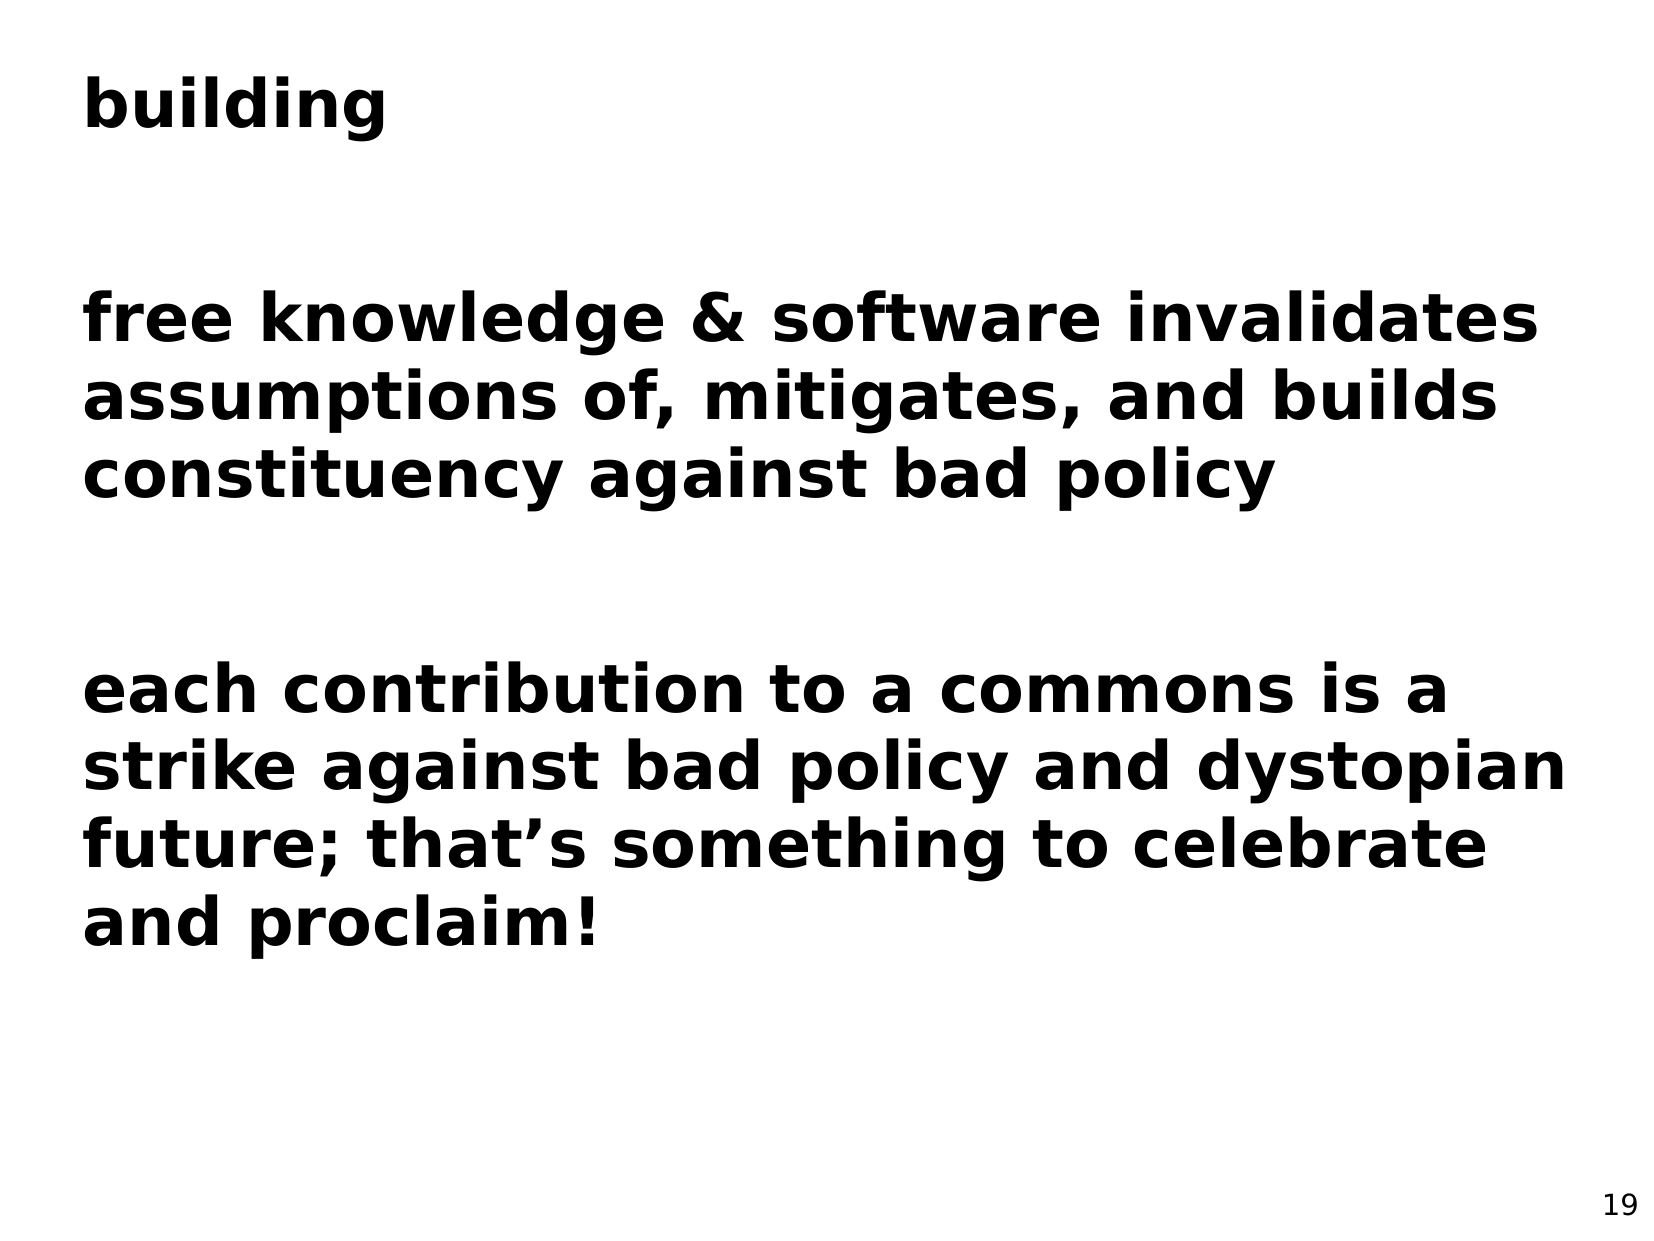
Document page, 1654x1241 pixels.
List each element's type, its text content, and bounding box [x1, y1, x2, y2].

list building free knowledge & software invalidates assumptions of, mitigates, and builds constituency against bad policy each contribution to a commons is a strike against bad policy and dystopian future; that’s something to celebrate and proclaim! [82, 65, 1571, 1062]
